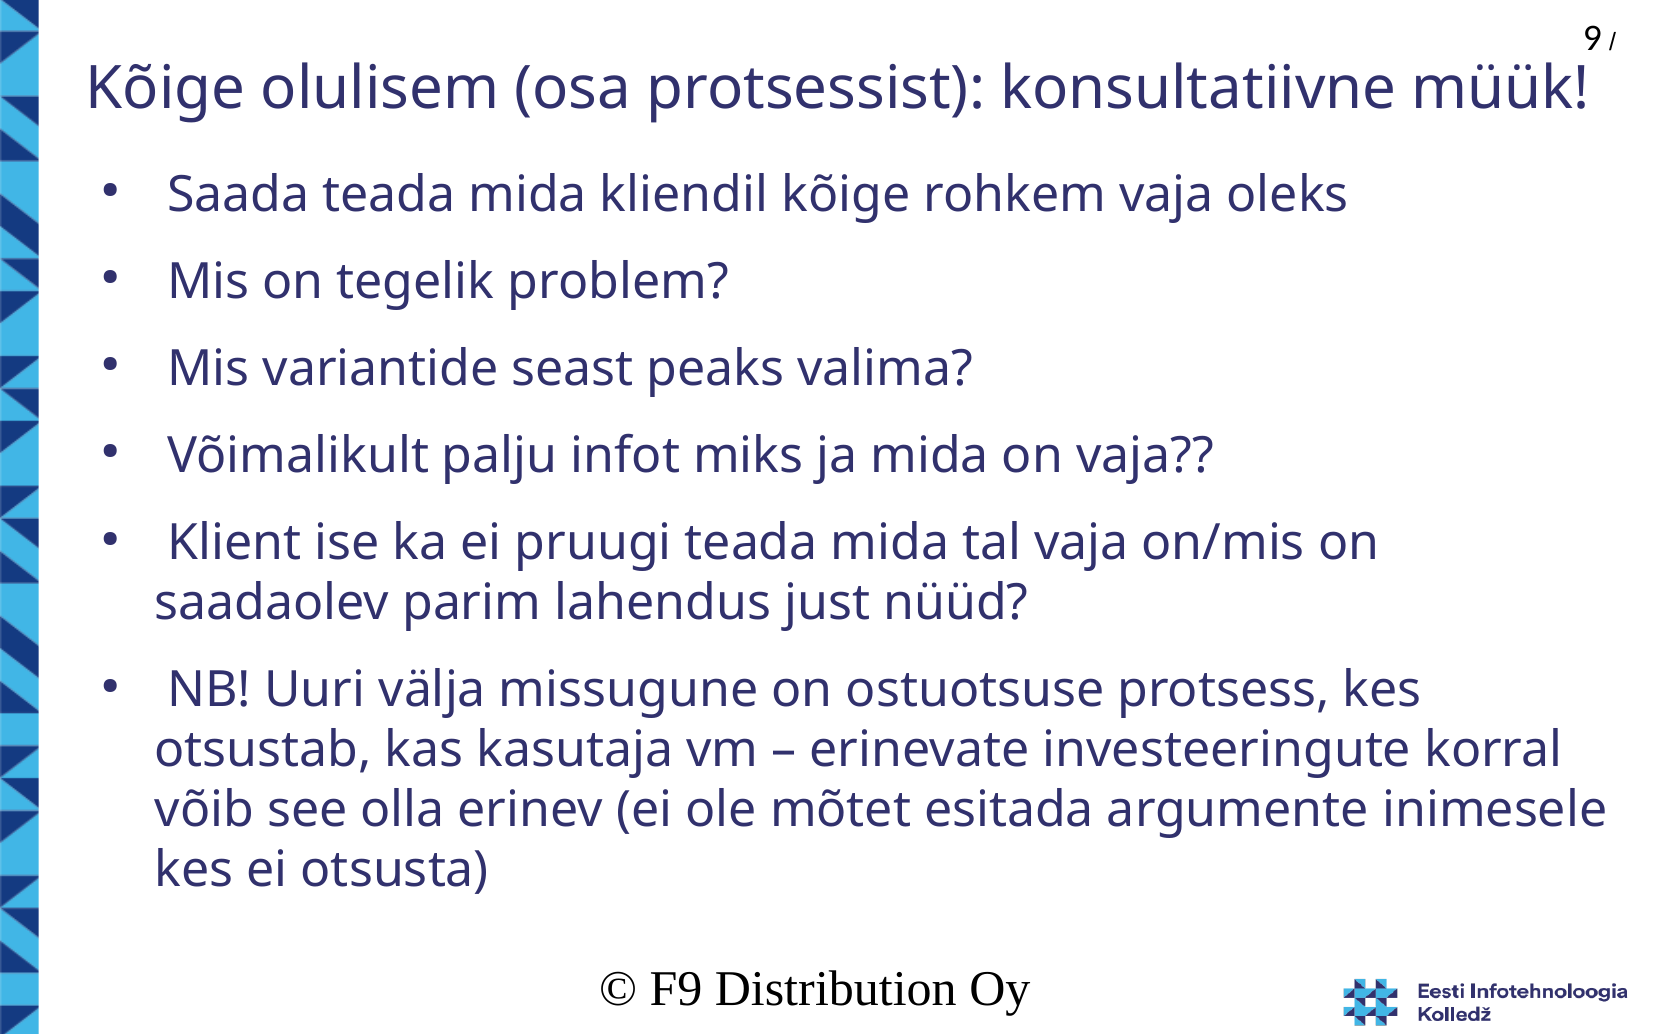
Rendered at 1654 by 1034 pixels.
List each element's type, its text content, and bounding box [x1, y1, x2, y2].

footer © F9 Distribution Oy [584, 957, 1108, 1013]
list Saada teada mida kliendil kõige rohkem vaja oleks Mis on tegelik problem? Mis variantide seast peaks valima? Võimalikult palju infot miks ja mida on vaja?? Klient ise ka ei pruugi teada mida tal vaja on/mis on saadaolev parim lahendus just nüüd? NB! Uuri välja missugune on ostuotsuse protsess, kes otsustab, kas kasutaja vm – erinevate investeeringute korral võib see olla erinev (ei ole mõtet esitada argumente inimesele kes ei otsusta) [68, 153, 1630, 957]
title Kõige olulisem (osa protsessist): konsultatiivne müük! [70, 41, 1630, 130]
